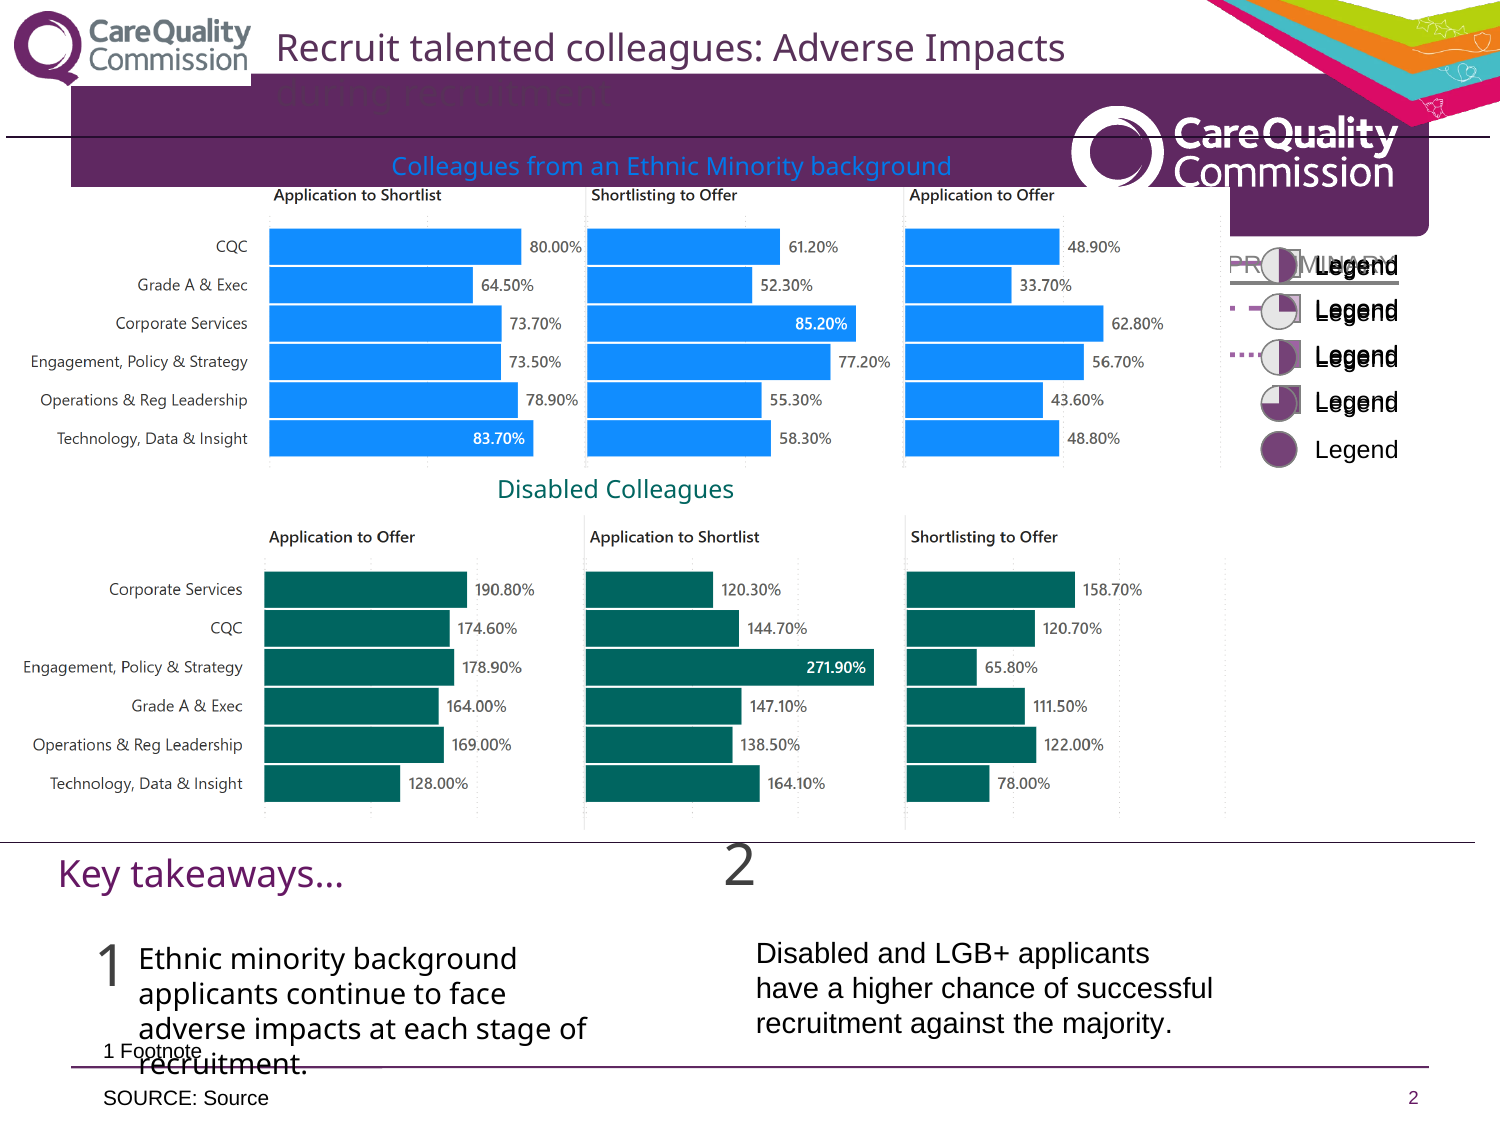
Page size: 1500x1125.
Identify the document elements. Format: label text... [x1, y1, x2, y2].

text_box Disabled and LGB+ applicants have a higher chance of successful recruitment against the majority. [740, 927, 1235, 1049]
picture [10, 502, 1230, 835]
text_box Colleagues from an Ethnic Minority background [391, 148, 1013, 183]
text_box 1 [79, 920, 152, 1007]
picture [14, 11, 251, 87]
text_box 2 [708, 835, 782, 906]
picture [22, 187, 1230, 468]
text_box Recruit talented colleagues: Adverse Impacts during recruitment [260, 16, 1119, 123]
text_box Ethnic minority background applicants continue to face adverse impacts at each stage of recruitment. [123, 932, 627, 1090]
text_box Disabled Colleagues [344, 471, 888, 506]
picture [1206, 0, 1500, 127]
text_box Key takeaways… [42, 842, 483, 904]
